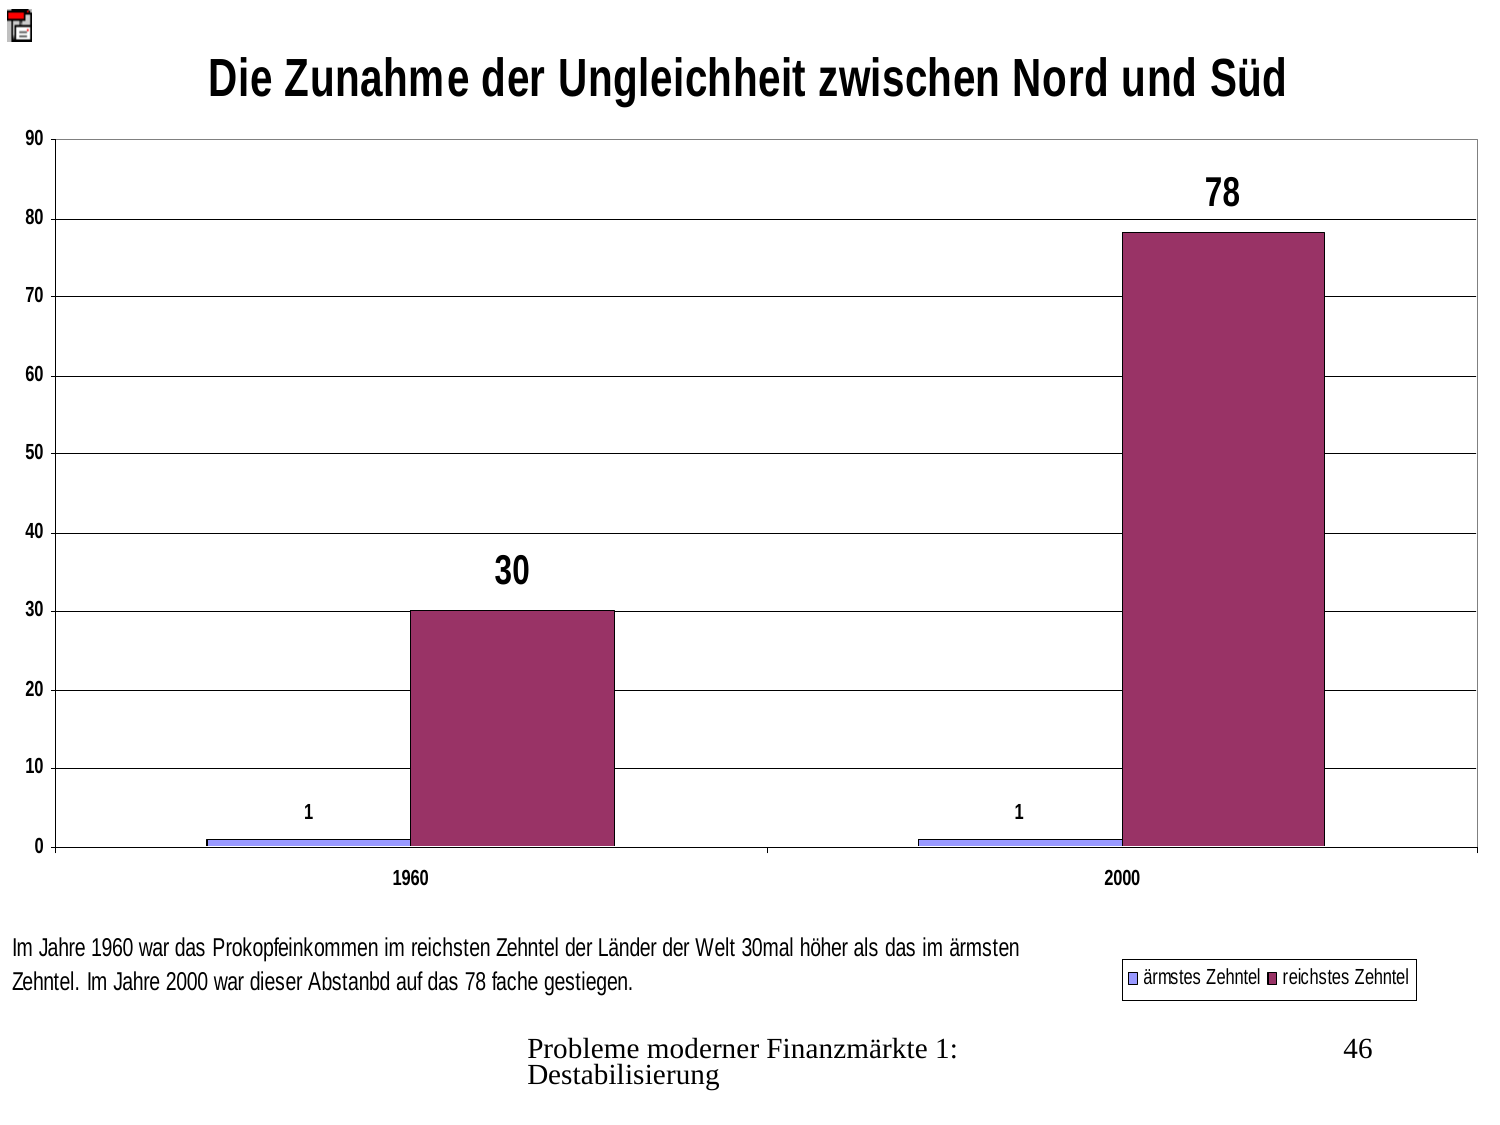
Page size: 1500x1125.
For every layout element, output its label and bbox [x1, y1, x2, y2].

chart [0, 0, 1500, 1013]
